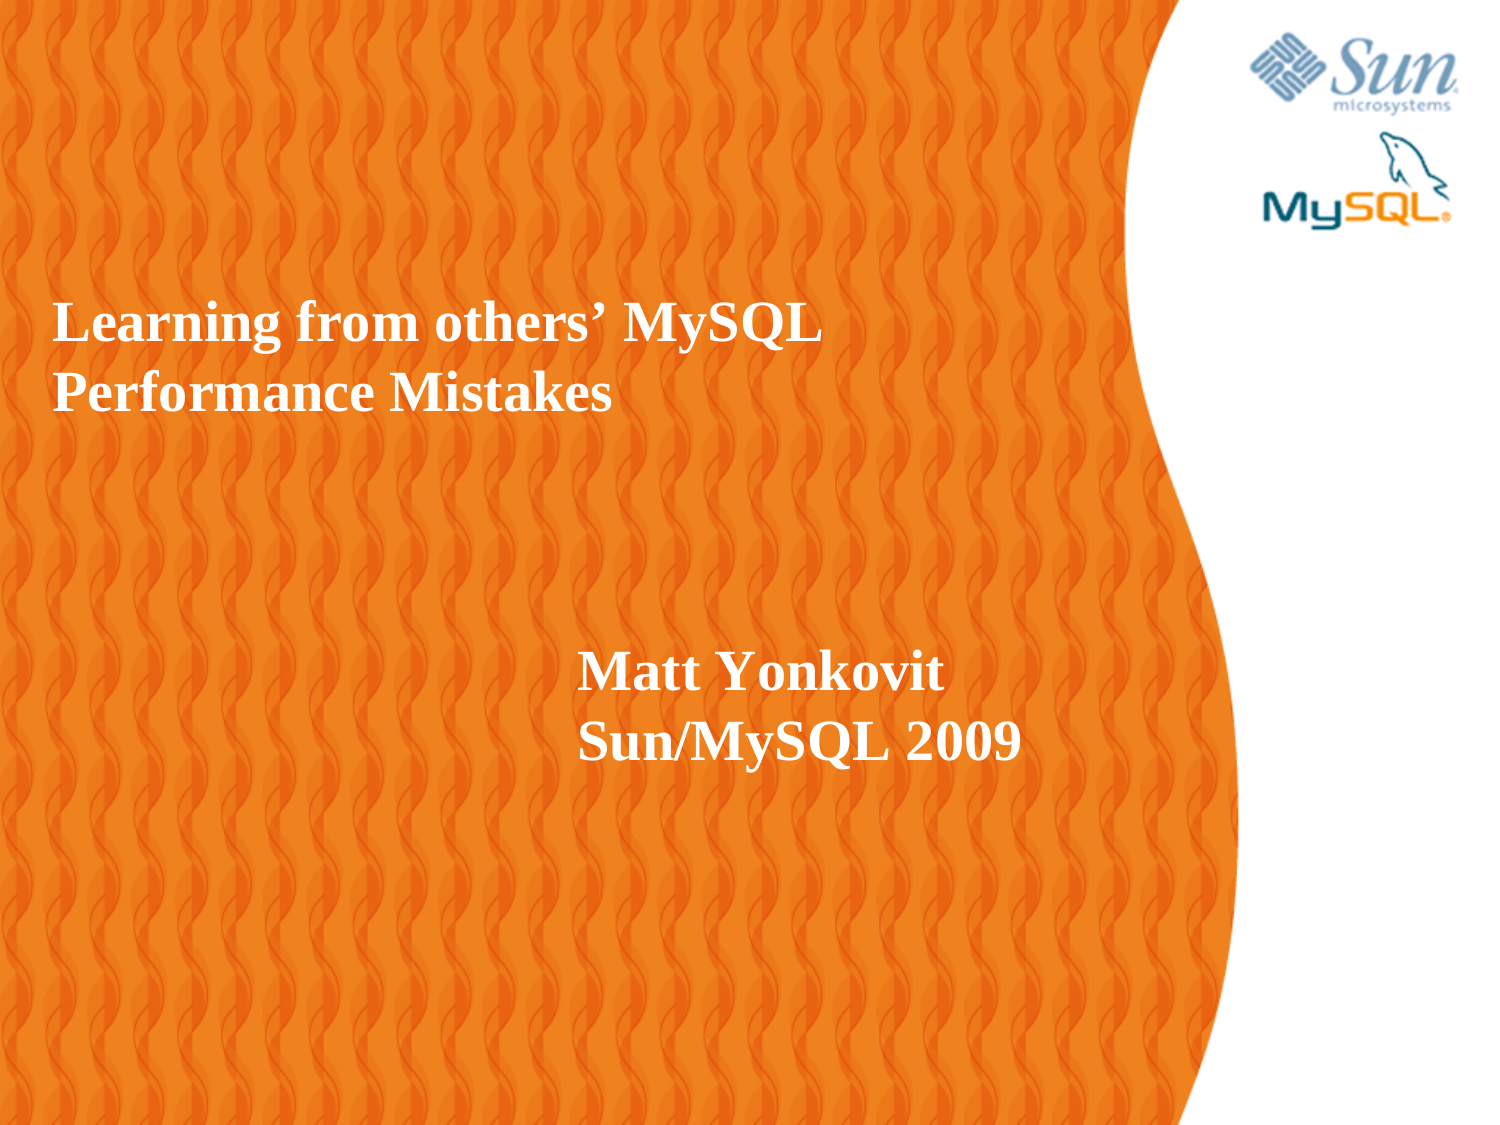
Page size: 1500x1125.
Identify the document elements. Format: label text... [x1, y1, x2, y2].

text_box Learning from others’ MySQL Performance Mistakes Matt Yonkovit Sun/MySQL 2009 [37, 274, 1126, 851]
picture [0, 0, 1500, 1125]
